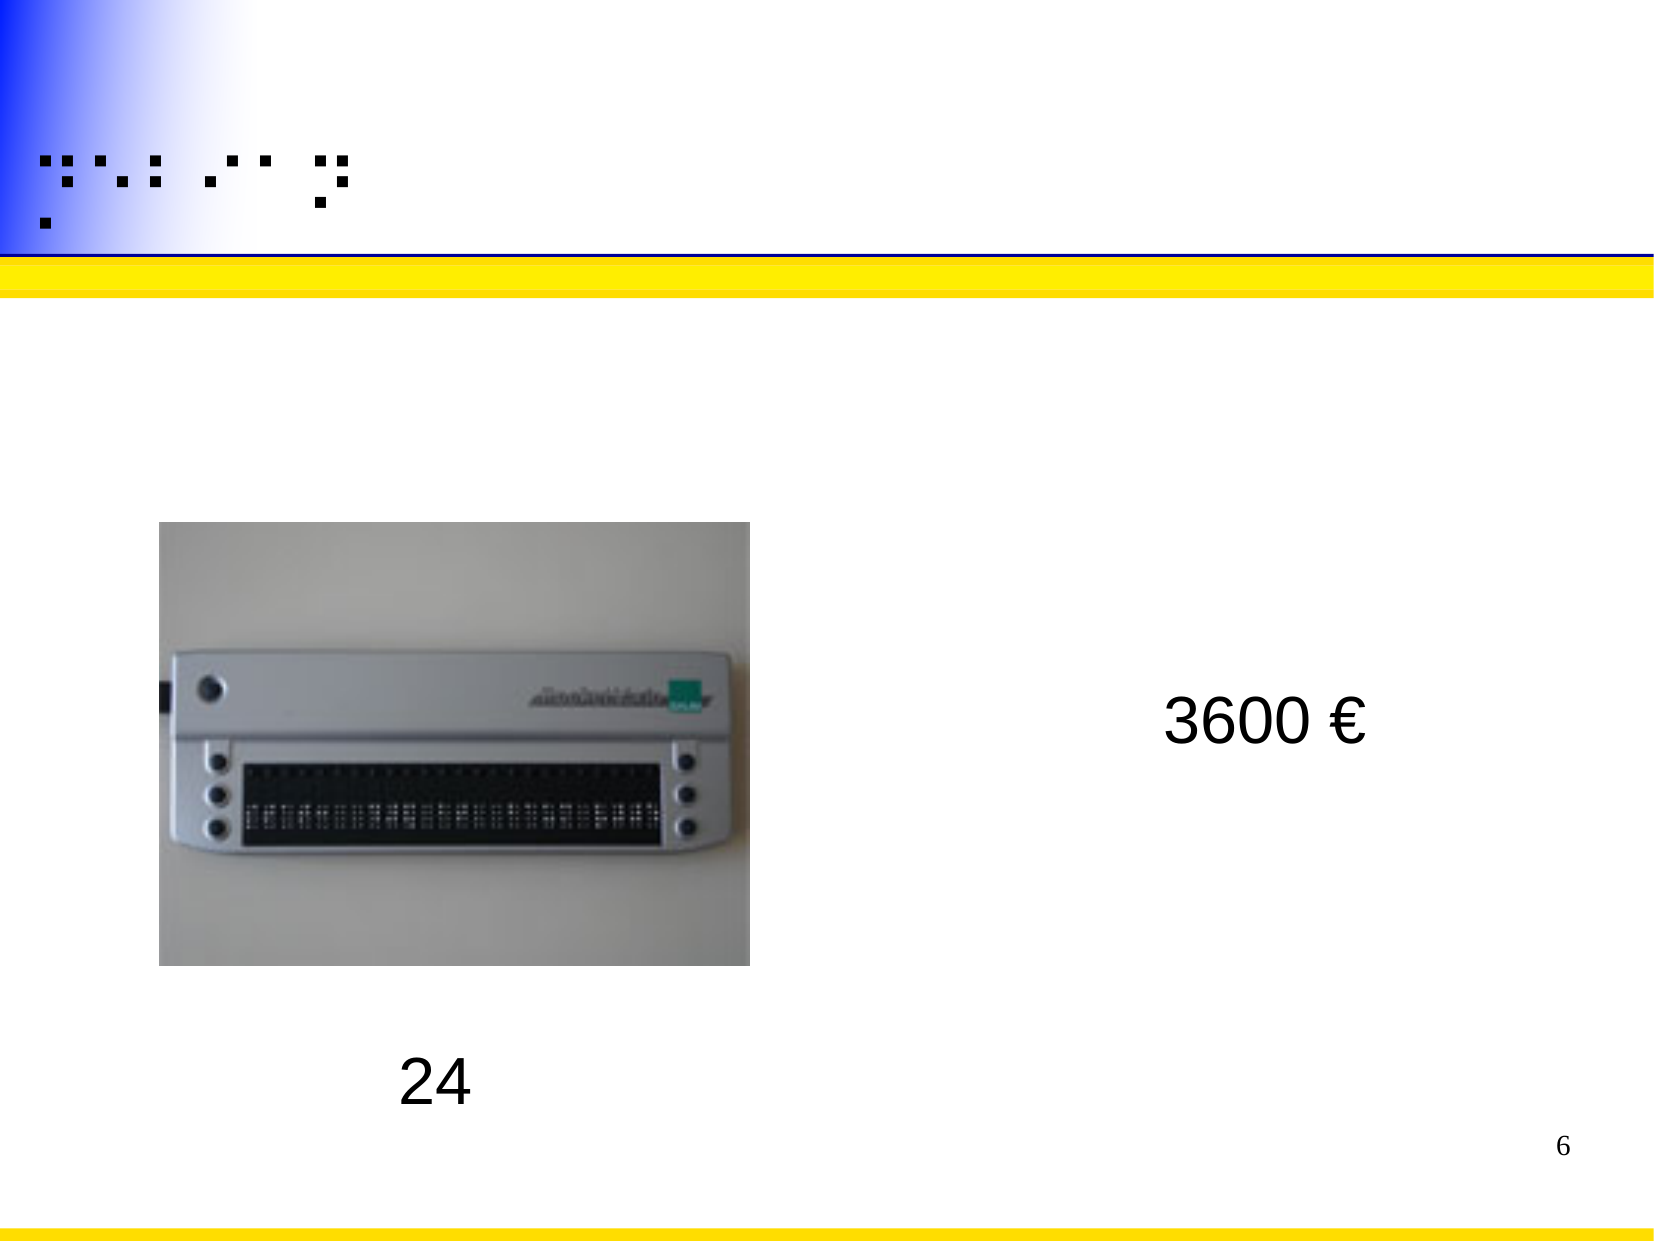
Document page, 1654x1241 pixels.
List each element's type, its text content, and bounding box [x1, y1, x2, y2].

picture [159, 522, 750, 966]
text_box 3600 € [1148, 676, 1589, 766]
text_box 24 [383, 1036, 624, 1127]
